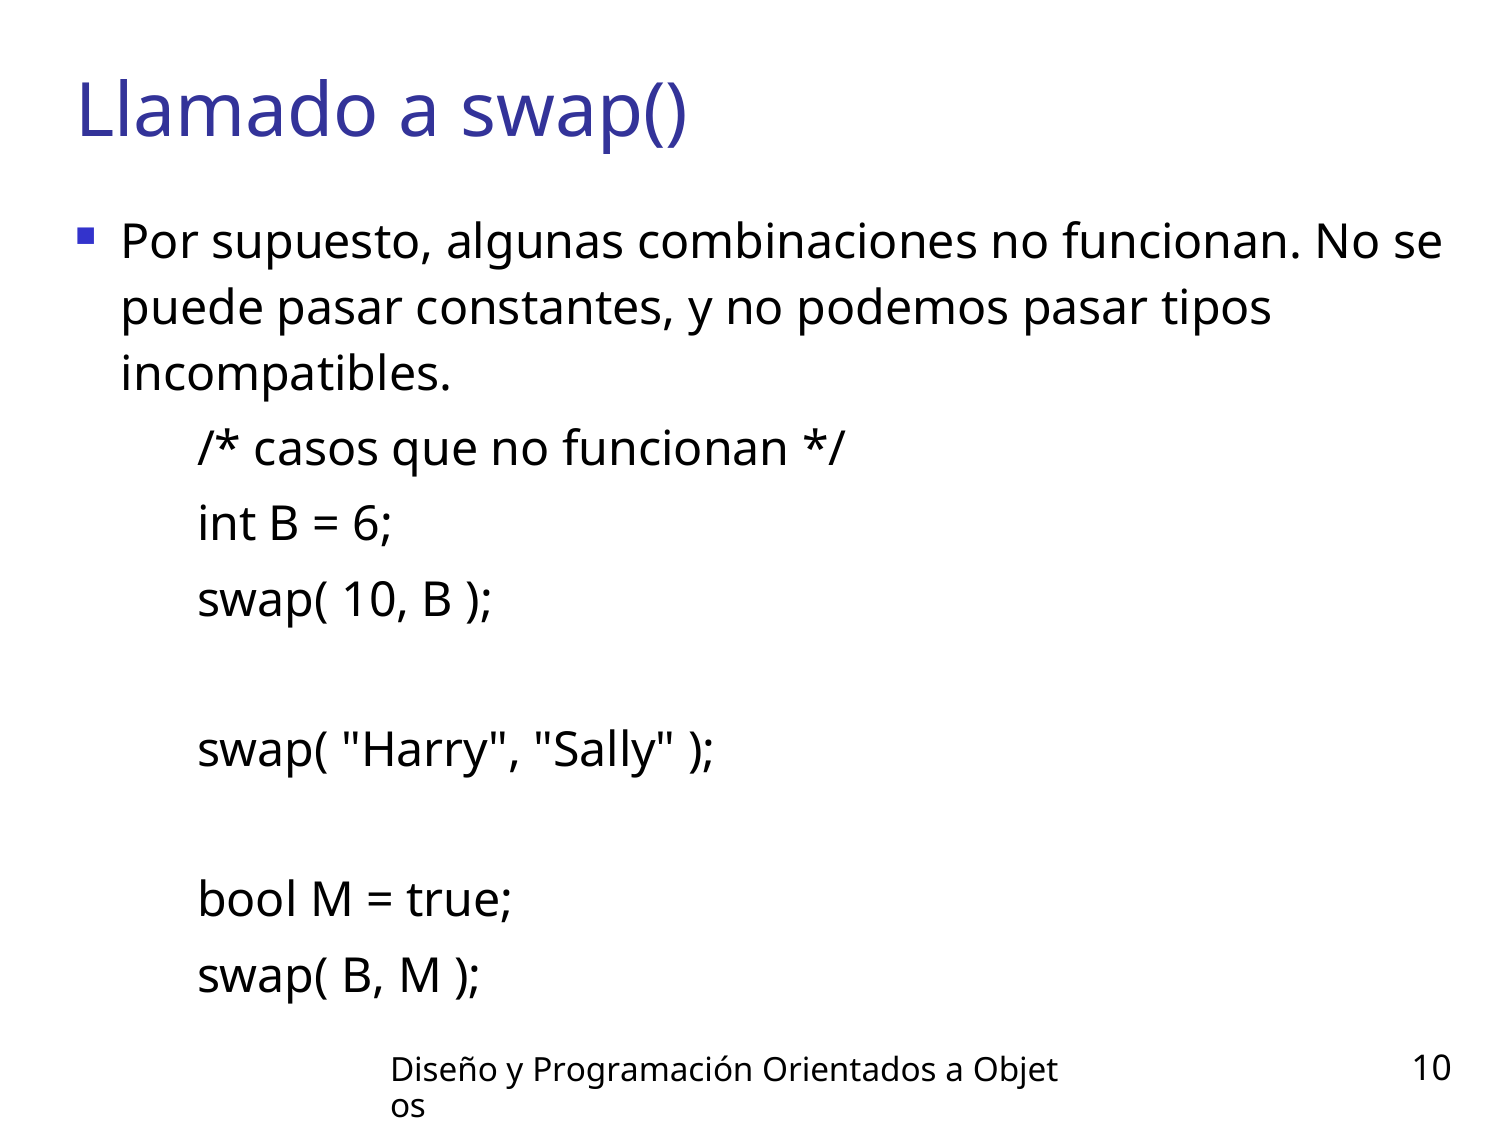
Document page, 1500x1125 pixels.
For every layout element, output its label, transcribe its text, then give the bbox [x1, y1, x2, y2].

list Por supuesto, algunas combinaciones no funcionan. No se puede pasar constantes, y no podemos pasar tipos incompatibles. /* casos que no funcionan */ int B = 6; swap( 10, B ); swap( "Harry", "Sally" ); bool M = true; swap( B, M ); [75, 207, 1462, 1013]
title Llamado a swap()‏ [75, 25, 1466, 188]
